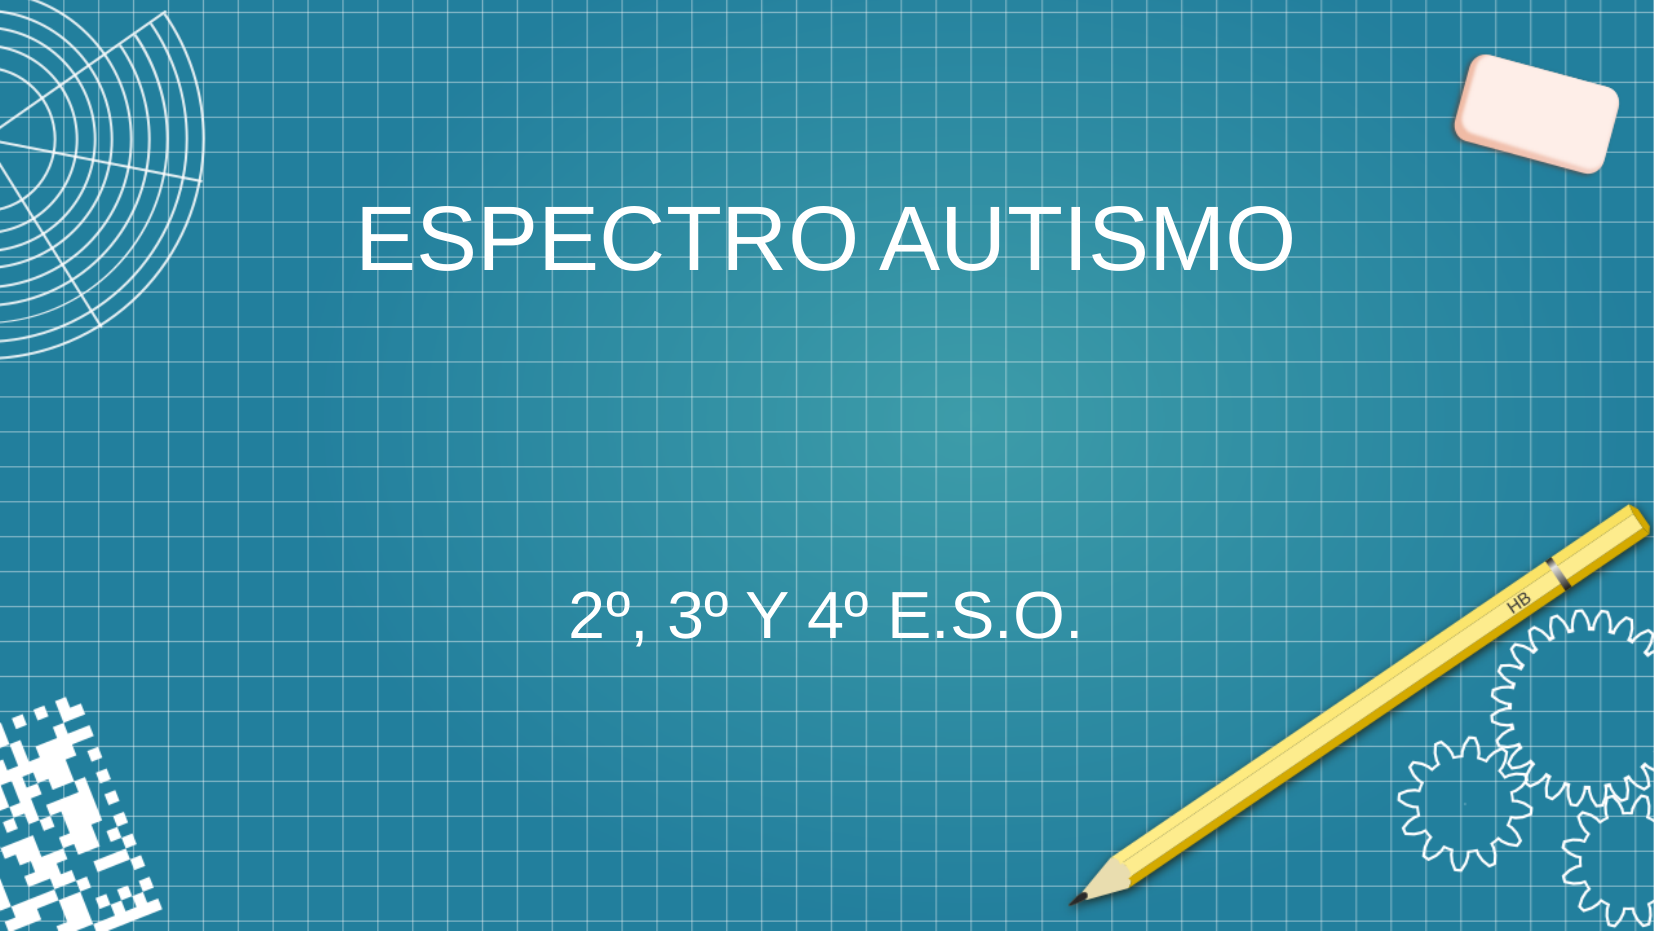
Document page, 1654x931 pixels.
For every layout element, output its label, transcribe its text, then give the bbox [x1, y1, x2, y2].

picture [0, 0, 1654, 931]
title ESPECTRO AUTISMO [82, 132, 1571, 346]
subtitle 2º, 3º Y 4º E.S.O. [82, 389, 1571, 842]
